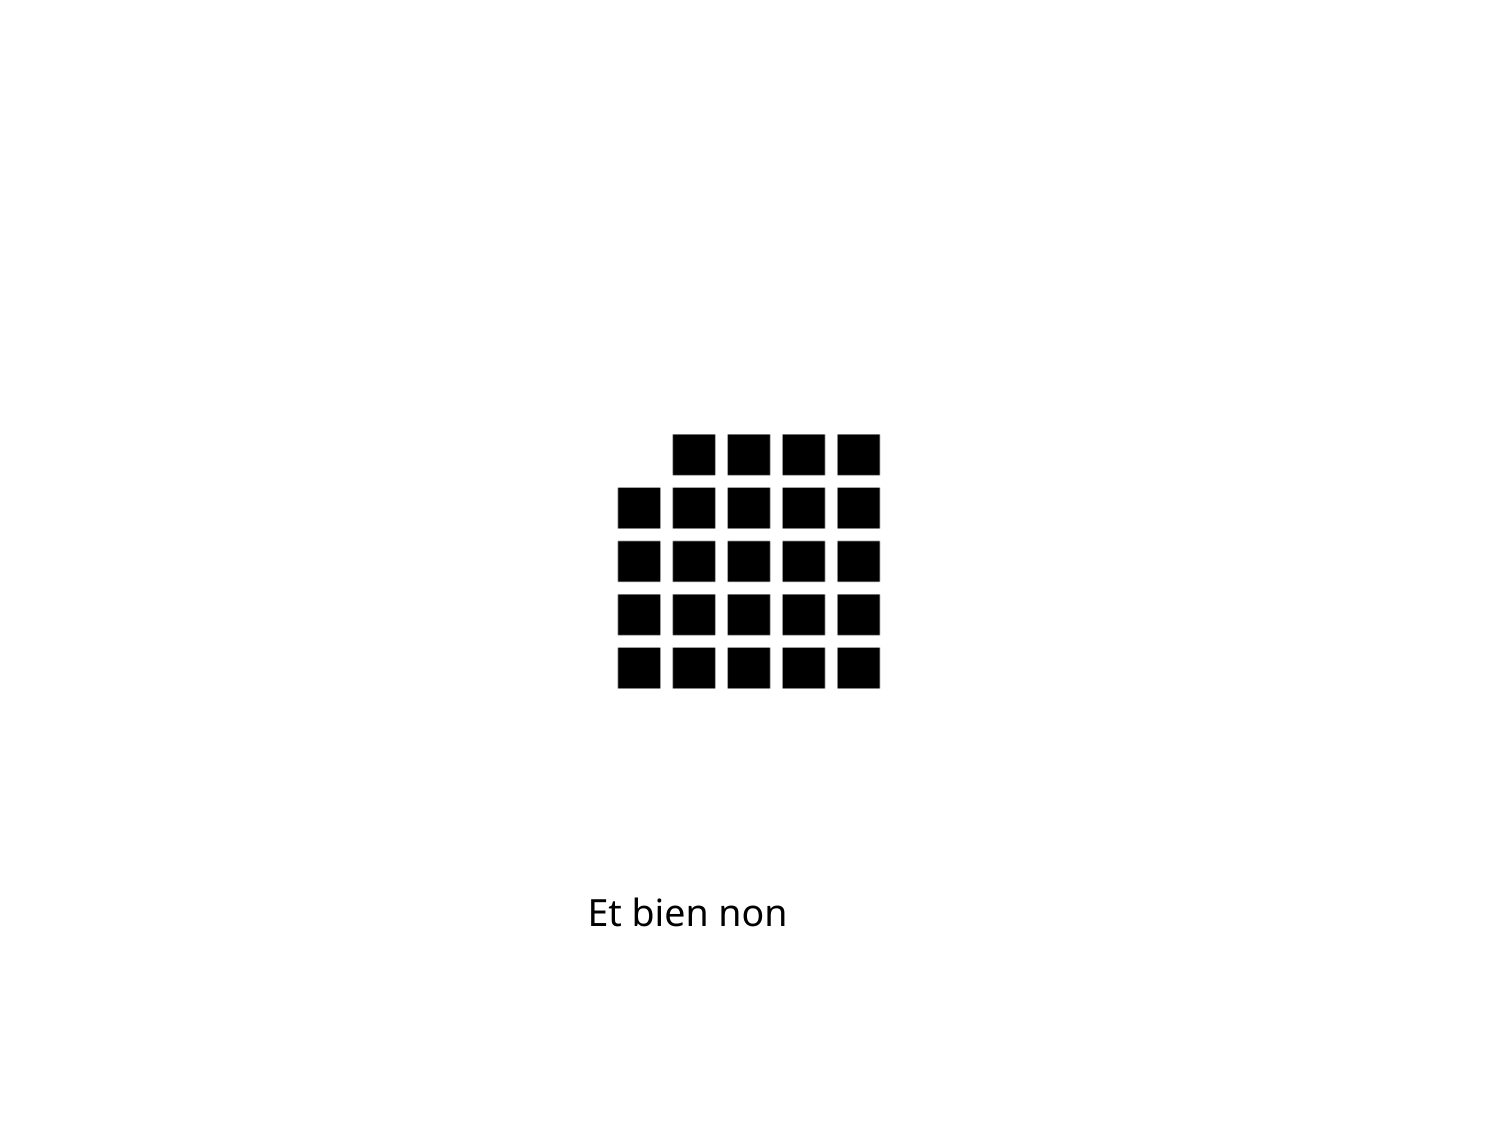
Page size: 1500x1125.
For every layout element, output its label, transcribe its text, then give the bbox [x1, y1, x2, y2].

picture [601, 419, 899, 706]
text_box Et bien non [572, 881, 975, 942]
